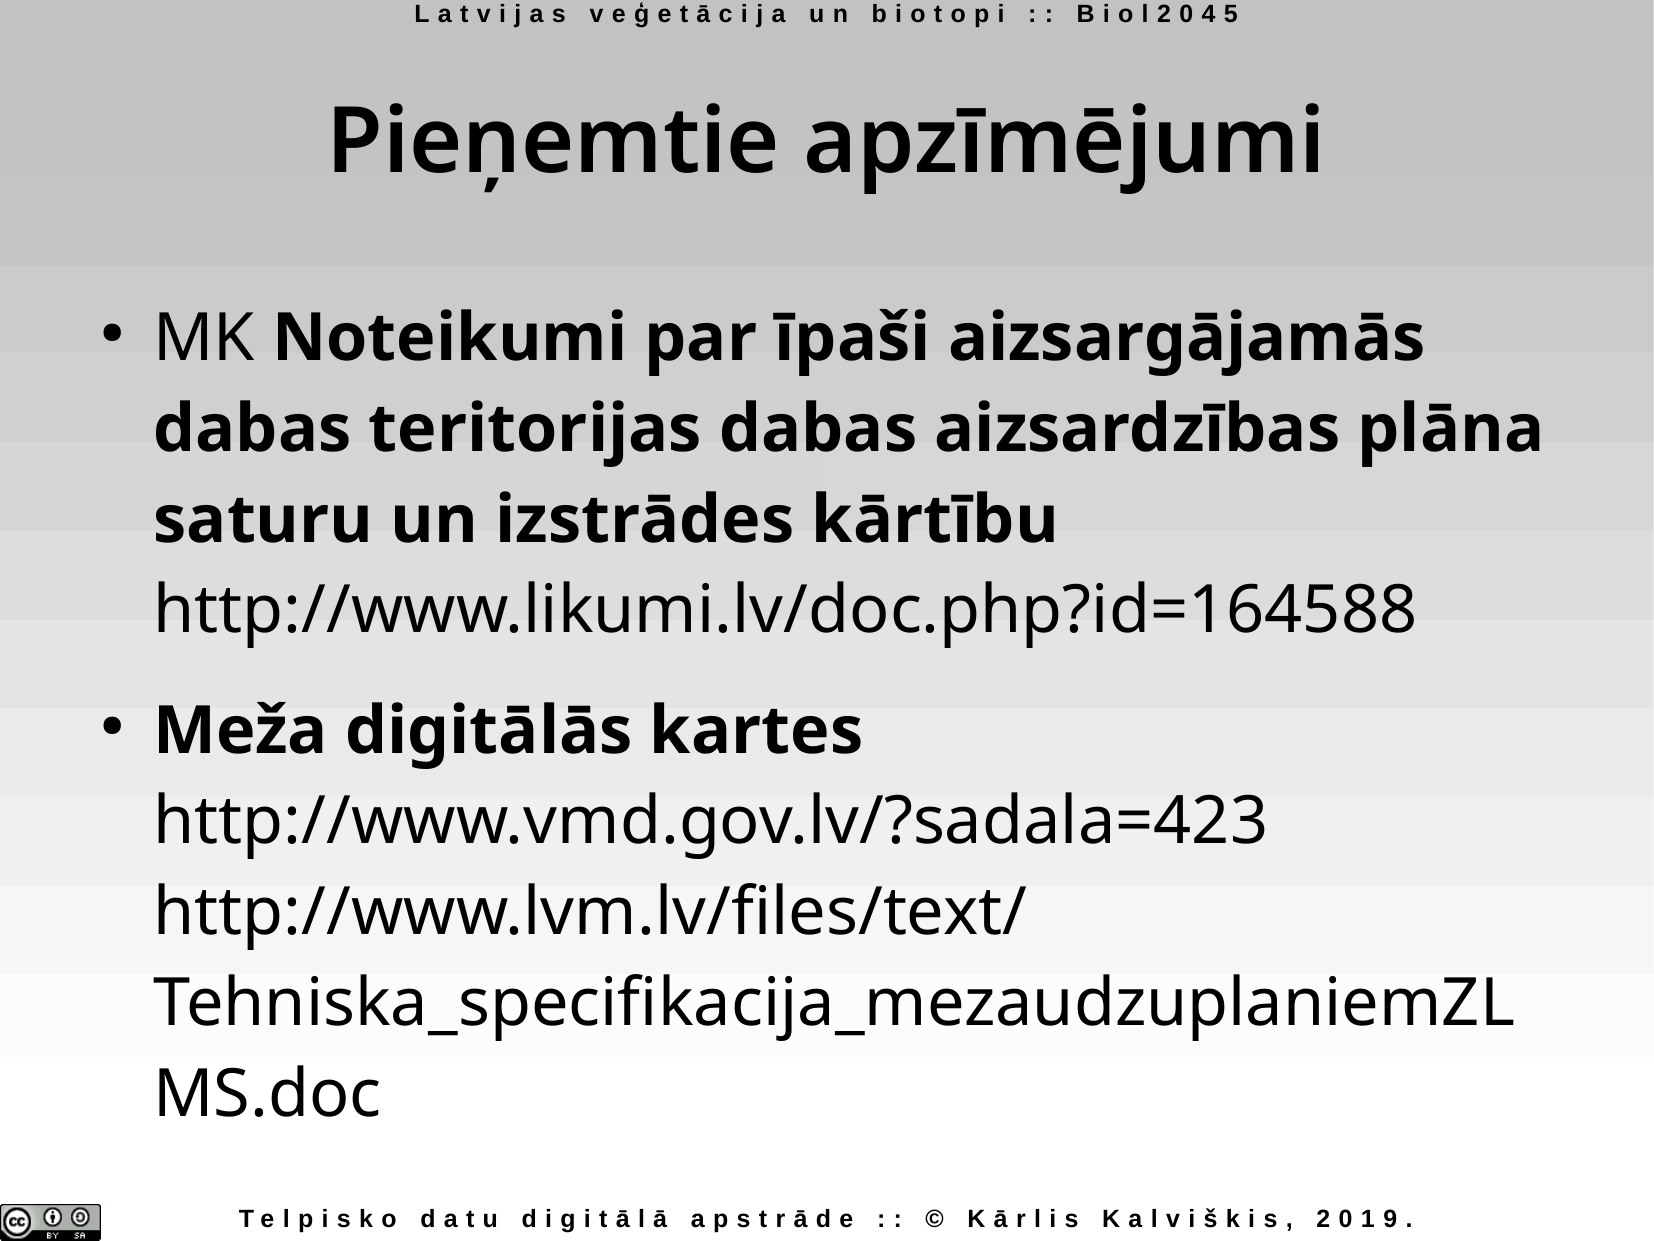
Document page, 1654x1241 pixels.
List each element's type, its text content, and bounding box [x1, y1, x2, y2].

list MK Noteikumi par īpaši aizsargājamās dabas teritorijas dabas aizsardzības plāna saturu un izstrādes kārtību http://www.likumi.lv/doc.php?id=164588 Meža digitālās kartes http://www.vmd.gov.lv/?sadala=423 http://www.lvm.lv/files/text/Tehniska_specifikacija_mezaudzuplaniemZLMS.doc [82, 289, 1571, 1113]
title Pieņemtie apzīmējumi [29, 49, 1625, 296]
picture [0, 0, 1654, 1241]
